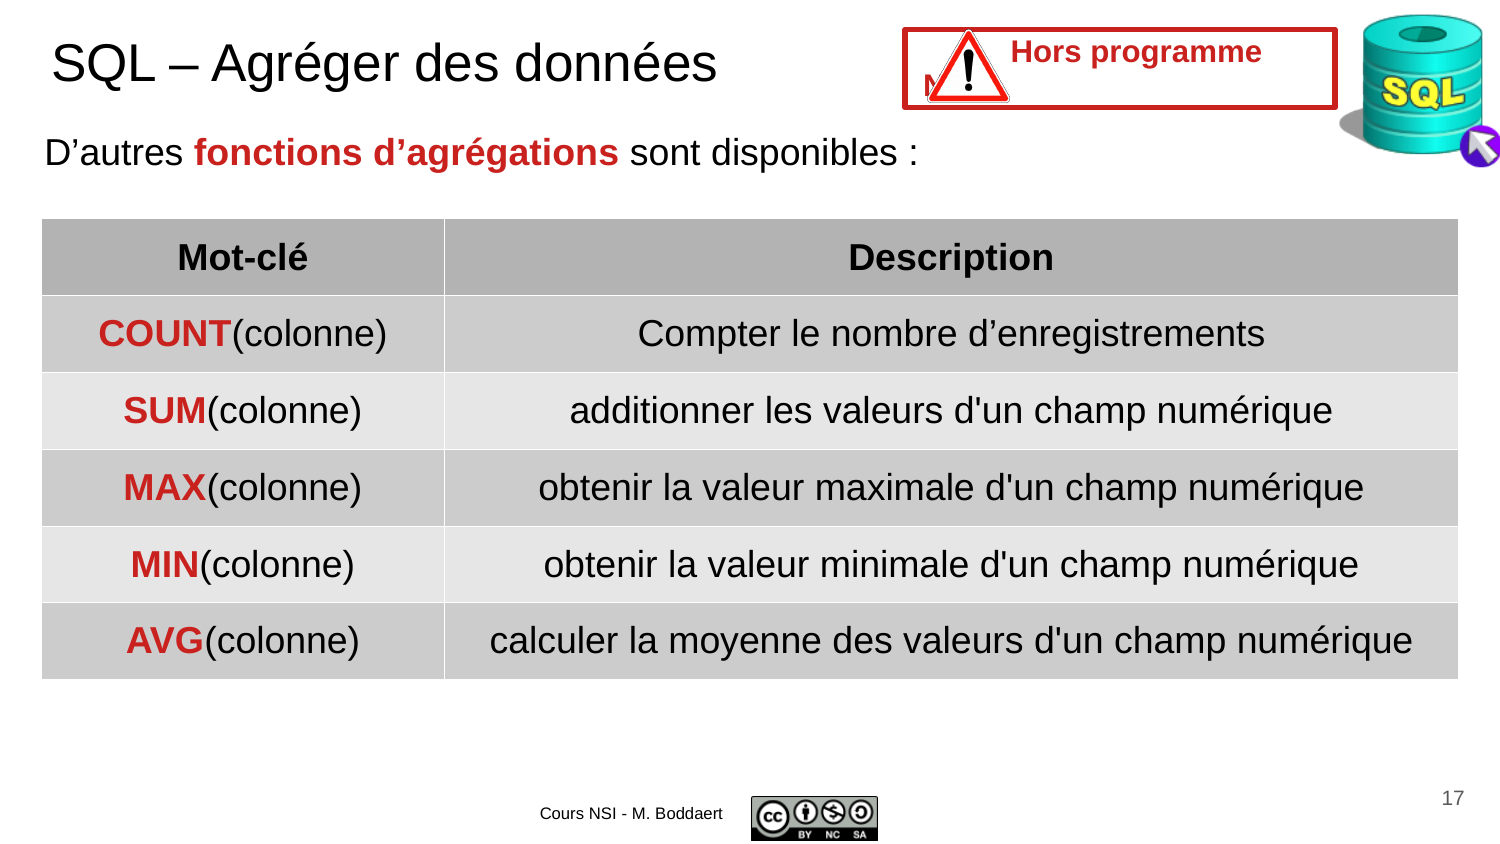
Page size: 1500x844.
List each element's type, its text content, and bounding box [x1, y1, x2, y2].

table_cell Compter le nombre d’enregistrements [445, 296, 1458, 372]
table_cell additionner les valeurs d'un champ numérique [445, 373, 1458, 449]
text_box Hors programme NSI [905, 29, 1335, 108]
table_cell SUM(colonne) [42, 373, 444, 449]
table_header Description [445, 219, 1458, 295]
table_header Mot-clé [42, 219, 444, 295]
table_cell AVG(colonne) [42, 603, 444, 679]
picture [1334, 0, 1500, 169]
title SQL – Agréger des données [51, 13, 1334, 108]
table_cell obtenir la valeur maximale d'un champ numérique [445, 450, 1458, 526]
table_cell COUNT(colonne) [42, 296, 444, 372]
table_cell MIN(colonne) [42, 527, 444, 602]
picture [927, 29, 1010, 103]
table_cell MAX(colonne) [42, 450, 444, 526]
text_box D’autres fonctions d’agrégations sont disponibles : [29, 120, 1477, 760]
table_cell calculer la moyenne des valeurs d'un champ numérique [445, 603, 1458, 679]
picture [751, 796, 878, 841]
slide_number <numéro> [1389, 764, 1480, 830]
table_cell obtenir la valeur minimale d'un champ numérique [445, 527, 1458, 602]
